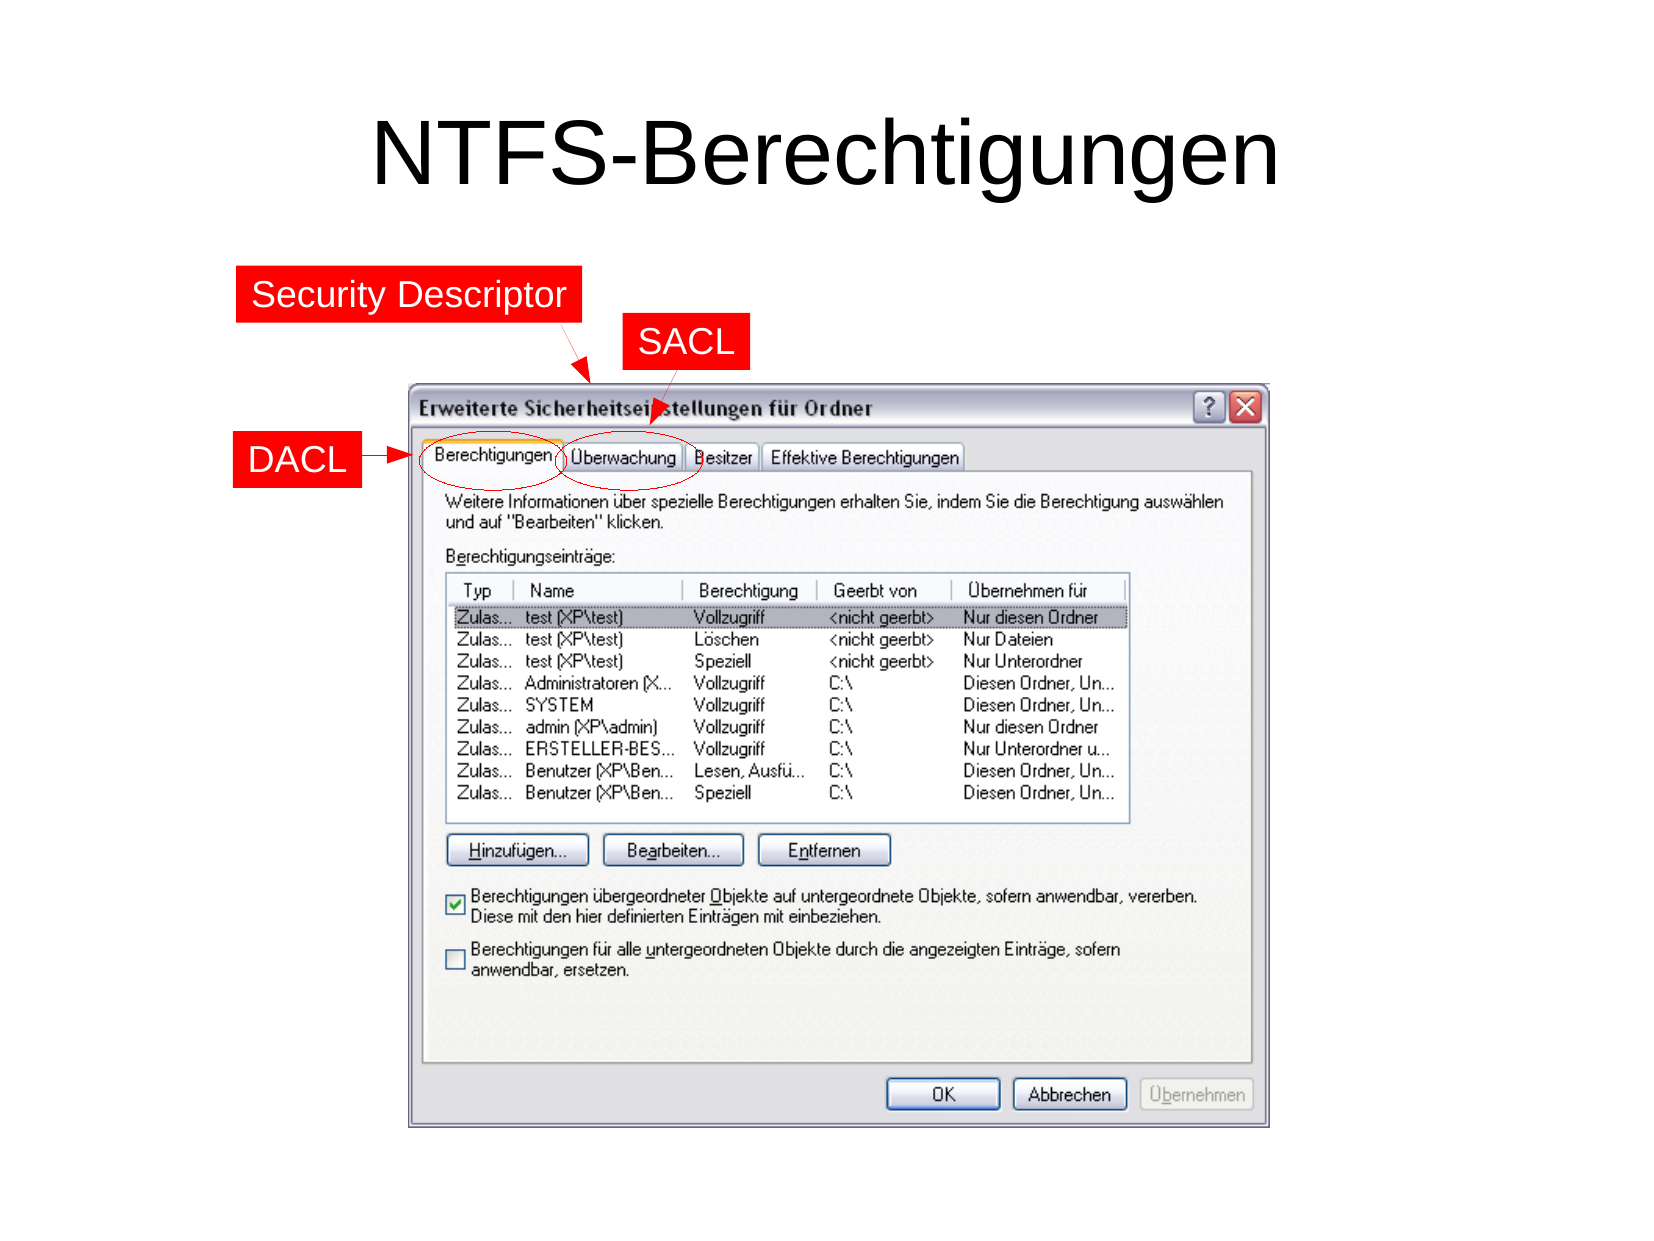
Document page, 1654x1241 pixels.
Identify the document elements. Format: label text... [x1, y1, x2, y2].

text_box SACL [622, 312, 751, 370]
picture [408, 383, 1270, 1128]
text_box DACL [232, 431, 363, 488]
text_box Security Descriptor [236, 265, 583, 323]
title NTFS-Berechtigungen [82, 56, 1571, 250]
